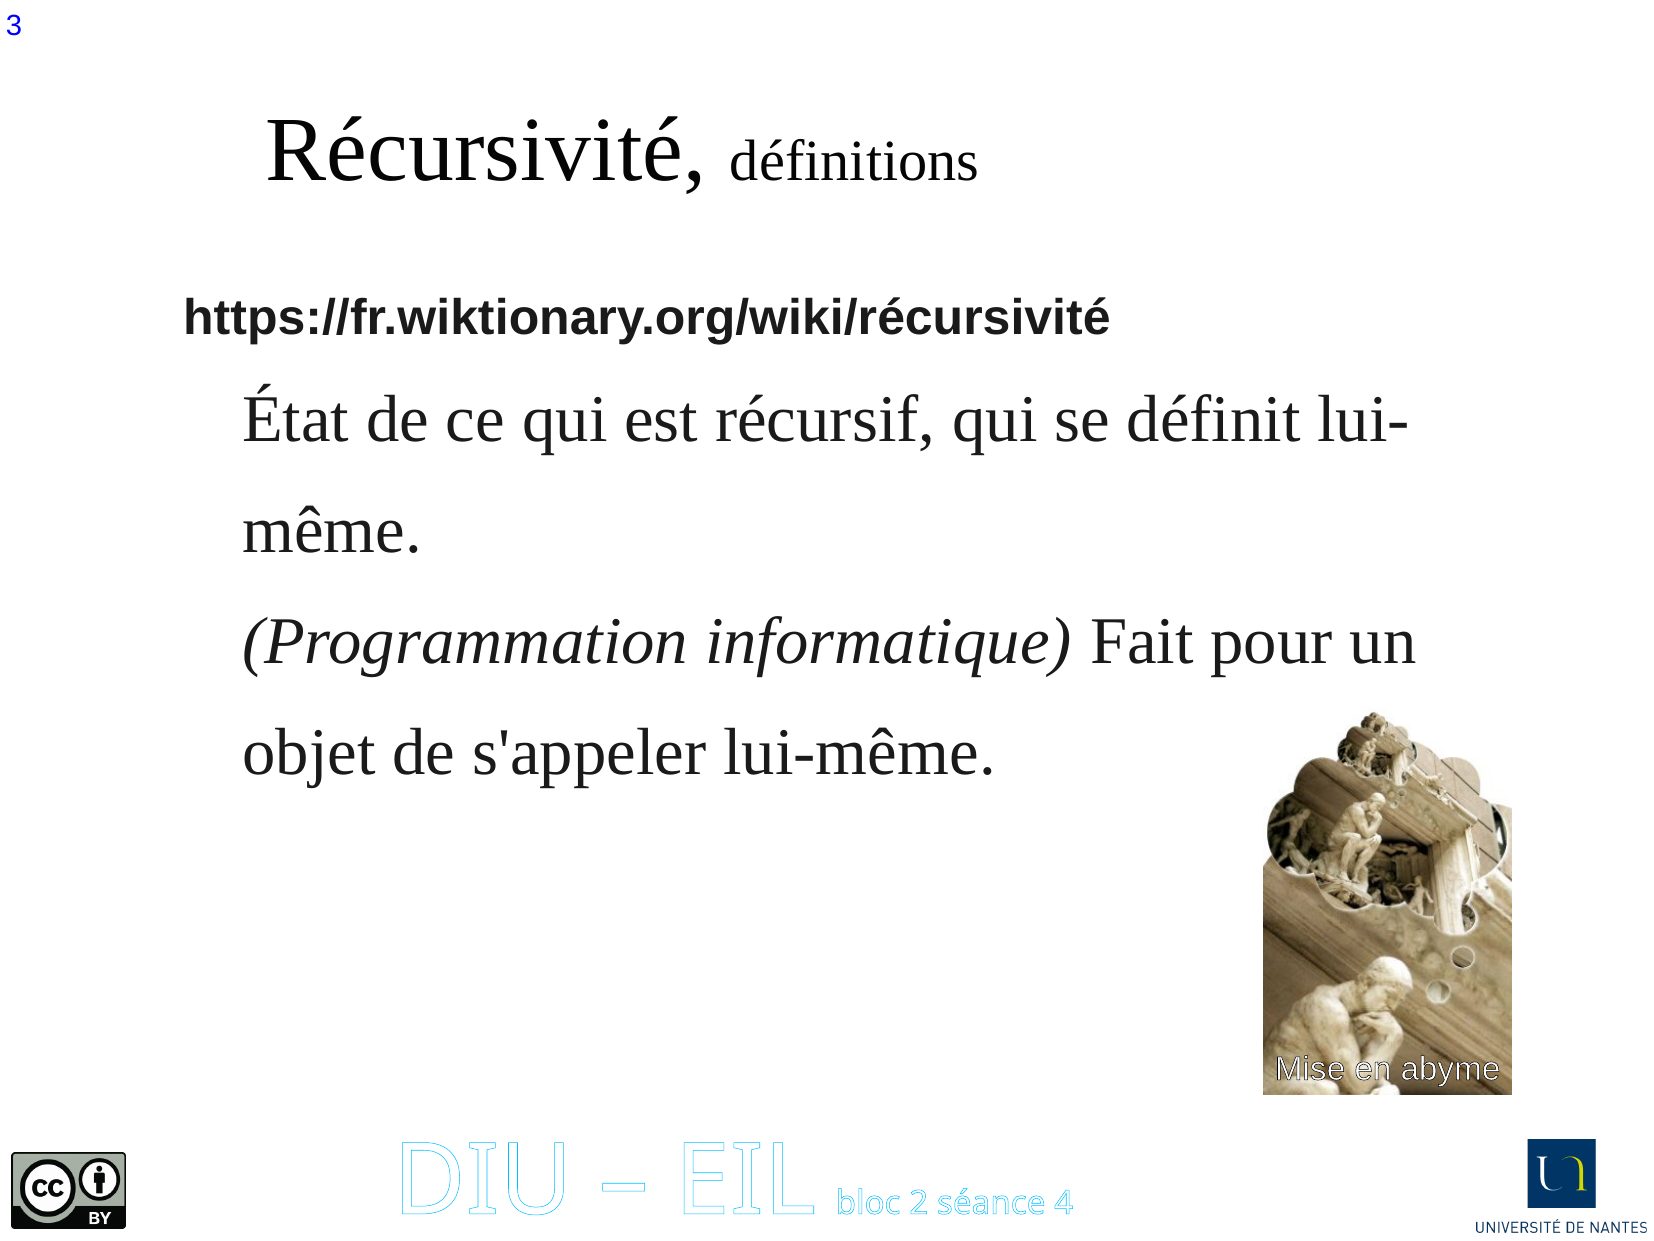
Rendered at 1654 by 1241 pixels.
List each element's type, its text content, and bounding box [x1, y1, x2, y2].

picture [1012, 1195, 1026, 1215]
picture [773, 1142, 815, 1215]
subtitle https://fr.wiktionary.org/wiki/récursivité État de ce qui est récursif, qui se définit lui-même. (Programmation informatique) Fait pour un objet de s'appeler lui-même. [183, 200, 1512, 1118]
picture [402, 1142, 460, 1215]
picture [602, 1182, 645, 1192]
picture [886, 1195, 900, 1215]
picture [858, 1188, 863, 1215]
picture [11, 1152, 126, 1229]
picture [1054, 1189, 1073, 1215]
picture [992, 1195, 1009, 1215]
picture [1476, 1139, 1647, 1233]
picture [1263, 708, 1512, 1095]
picture [910, 1189, 927, 1215]
picture [954, 1188, 971, 1215]
picture [866, 1195, 884, 1215]
picture [838, 1188, 855, 1215]
picture [938, 1195, 952, 1215]
picture [733, 1142, 761, 1215]
picture [469, 1142, 496, 1215]
picture [1028, 1195, 1045, 1215]
picture [508, 1142, 564, 1216]
picture [972, 1195, 988, 1215]
picture [683, 1142, 725, 1215]
title Récursivité, définitions [265, 47, 1595, 252]
